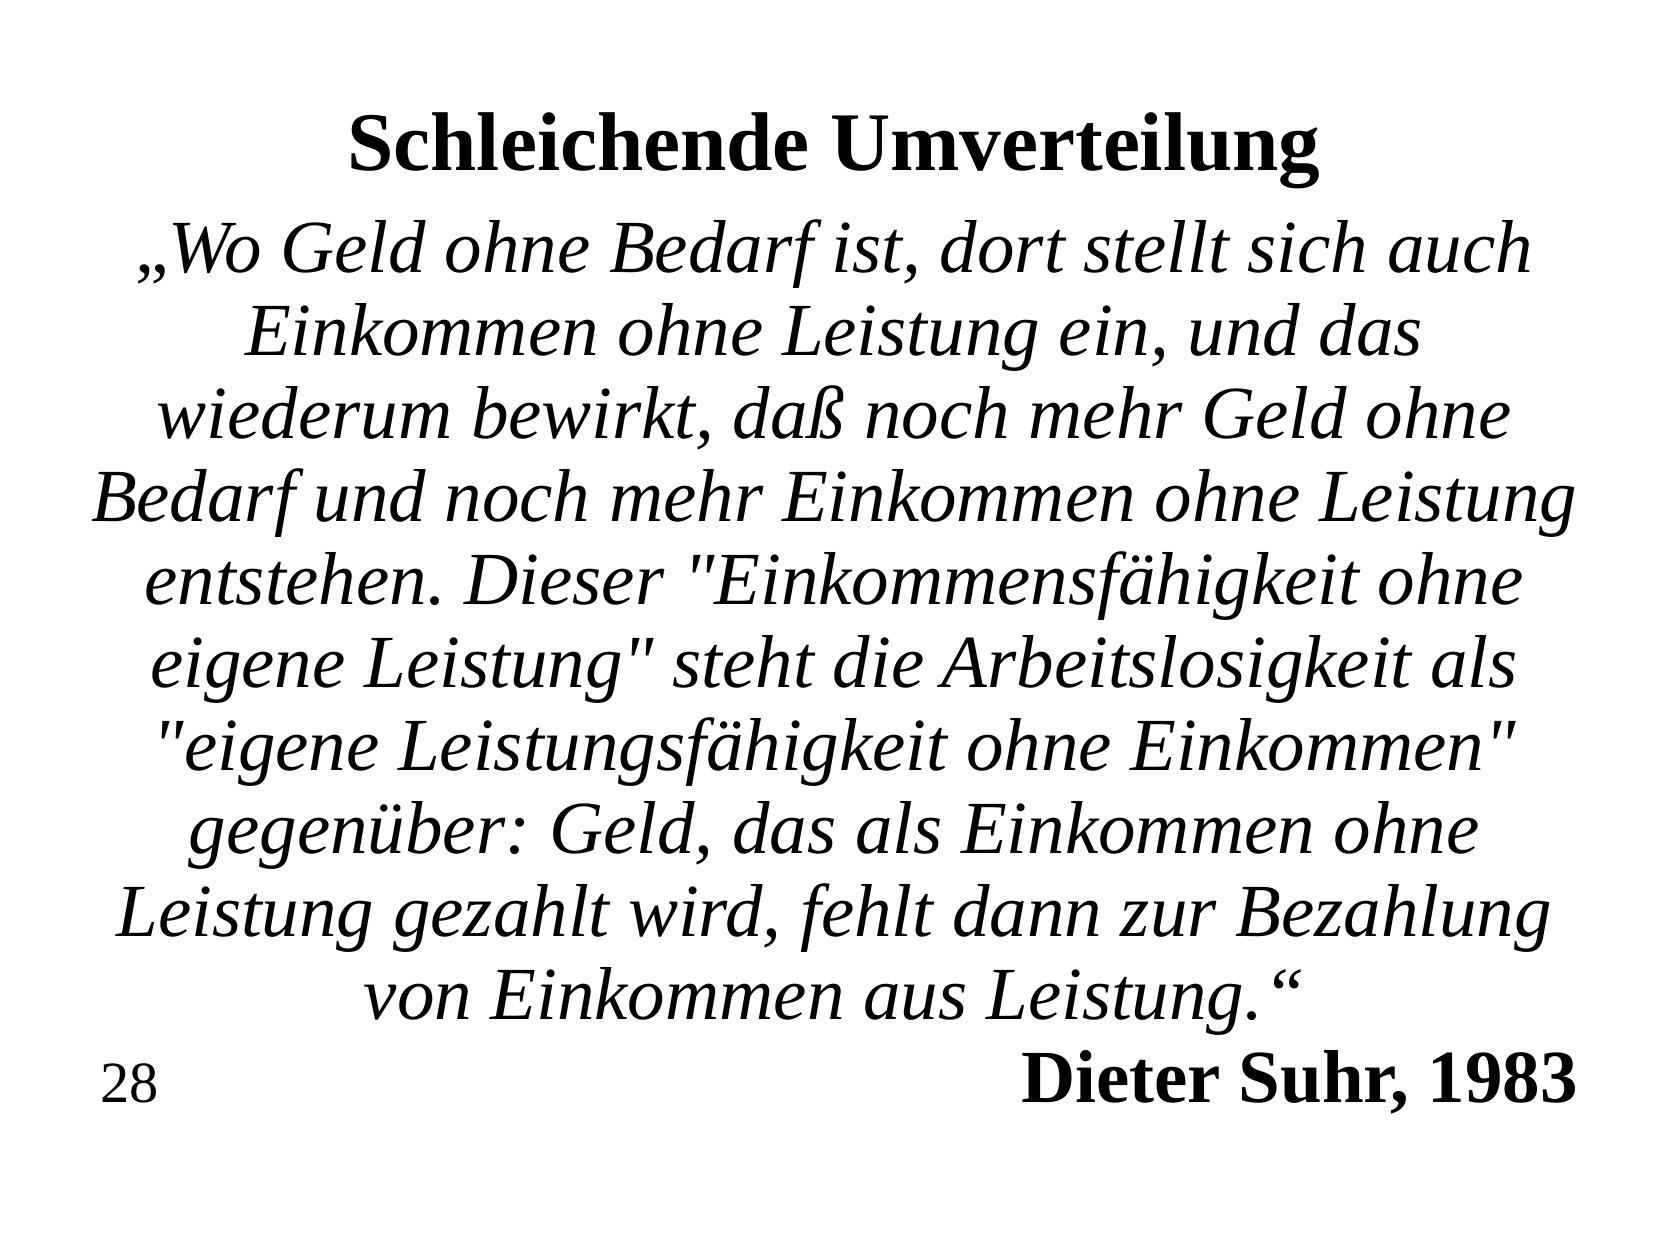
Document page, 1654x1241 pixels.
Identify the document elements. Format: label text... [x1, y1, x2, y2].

text_box Schleichende Umverteilung „Wo Geld ohne Bedarf ist, dort stellt sich auch Einkommen ohne Leistung ein, und das wiederum bewirkt, daß noch mehr Geld ohne Bedarf und noch mehr Einkommen ohne Leistung entstehen. Dieser "Einkommensfähigkeit ohne eigene Leistung" steht die Arbeitslosigkeit als "eigene Leistungsfähigkeit ohne Einkommen" gegenüber: Geld, das als Einkommen ohne Leistung gezahlt wird, fehlt dann zur Bezahlung von Einkommen aus Leistung.“ <Nummer> Dieter Suhr, 1983 [76, 88, 1595, 1210]
